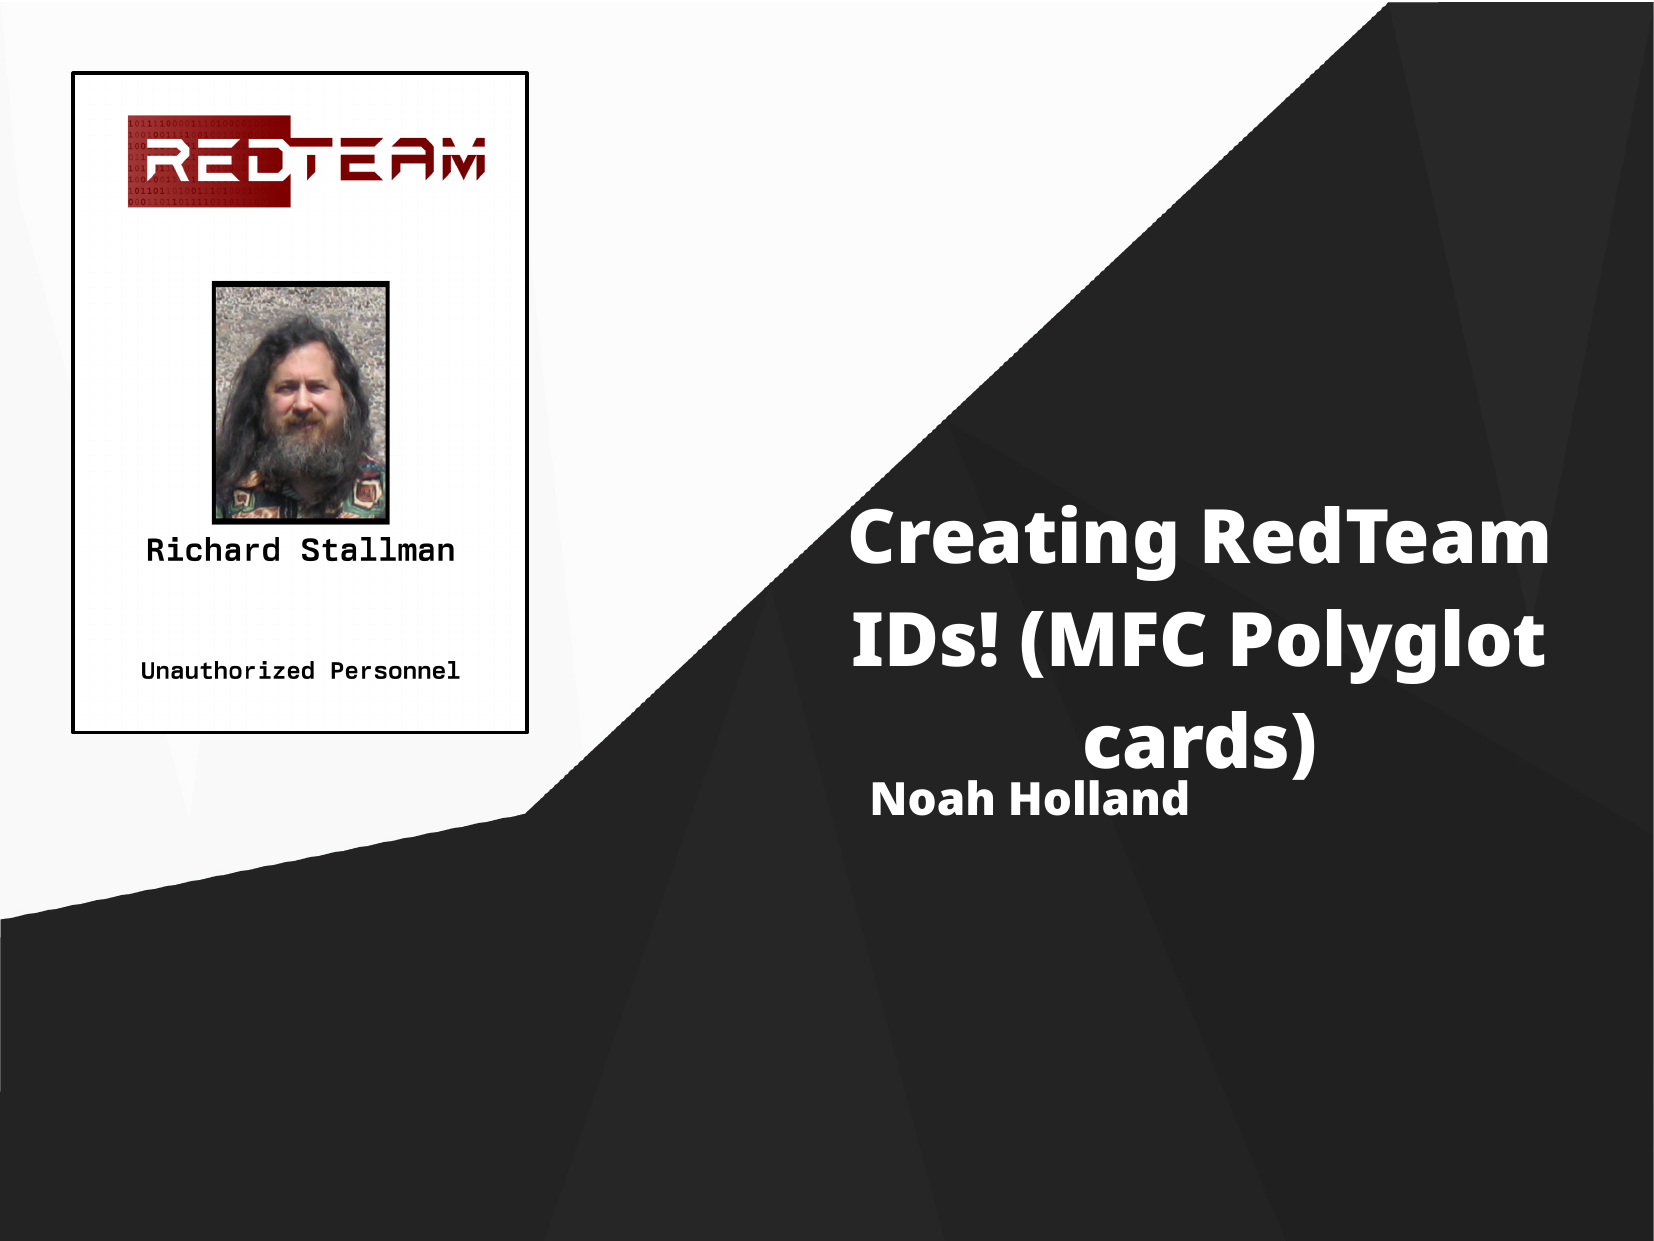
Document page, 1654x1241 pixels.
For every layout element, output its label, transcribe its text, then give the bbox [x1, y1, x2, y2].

title Creating RedTeam IDs! (MFC Polyglot cards) [787, 530, 1613, 744]
subtitle Noah Holland [869, 741, 1477, 854]
picture [0, 2, 1654, 1241]
